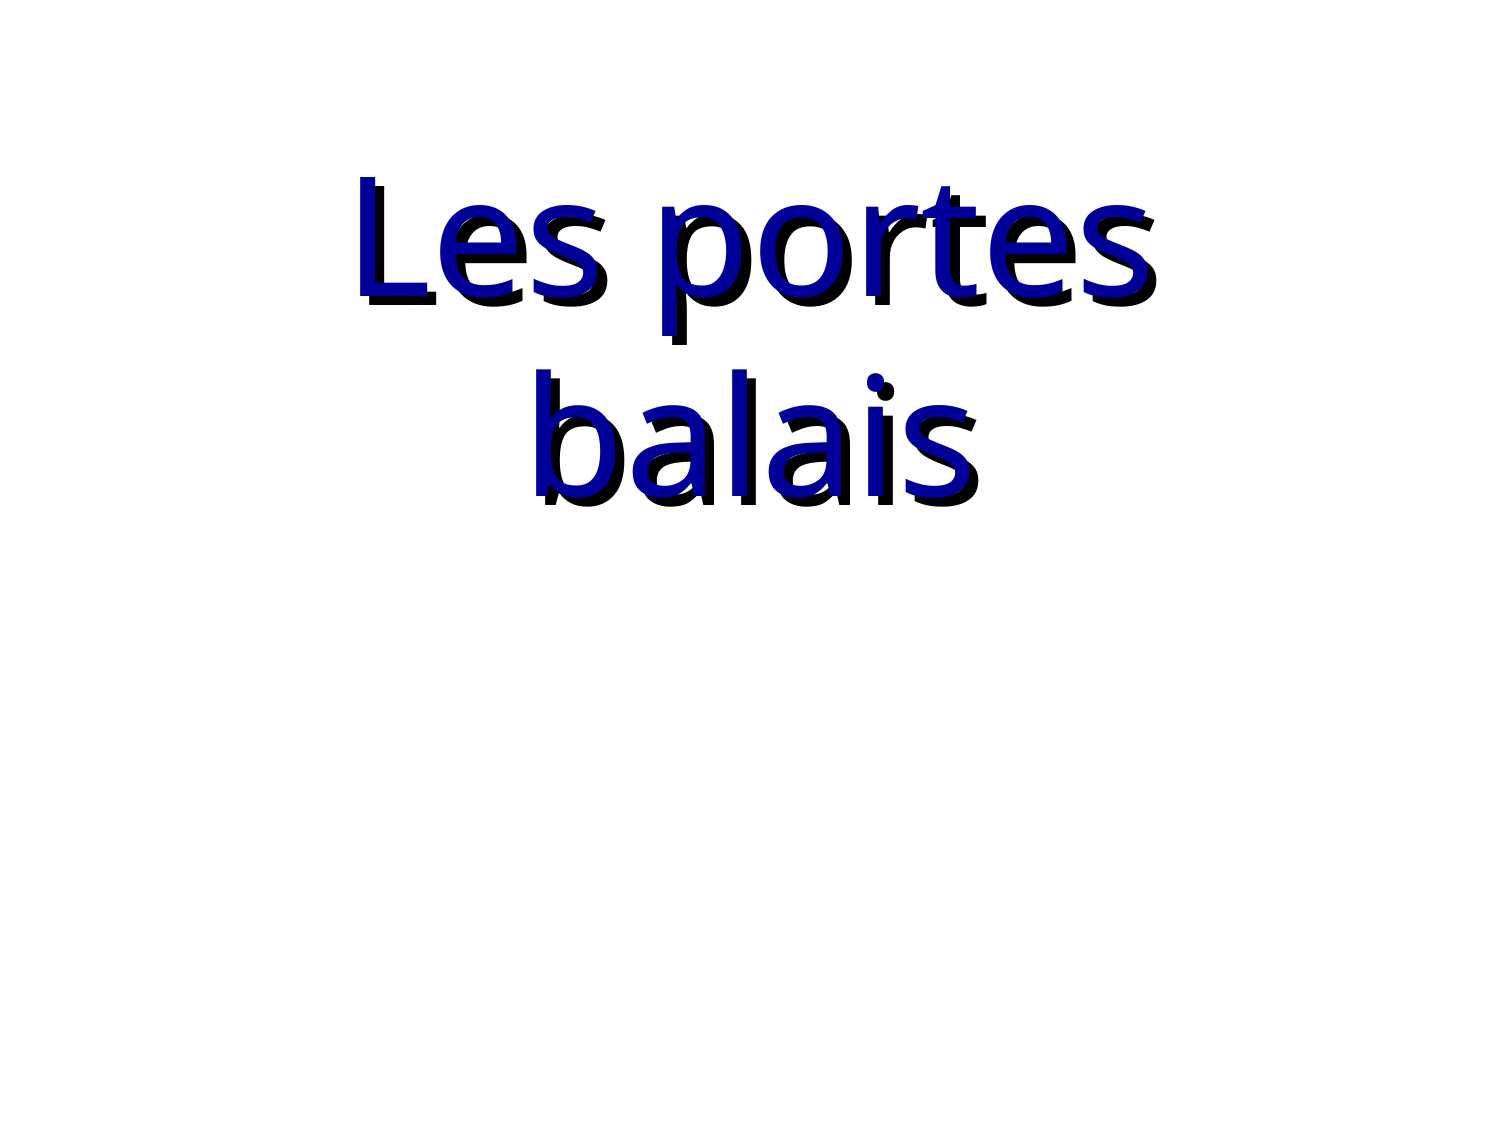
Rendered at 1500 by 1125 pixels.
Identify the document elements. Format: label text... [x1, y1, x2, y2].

title Les portes balais [112, 349, 1388, 538]
